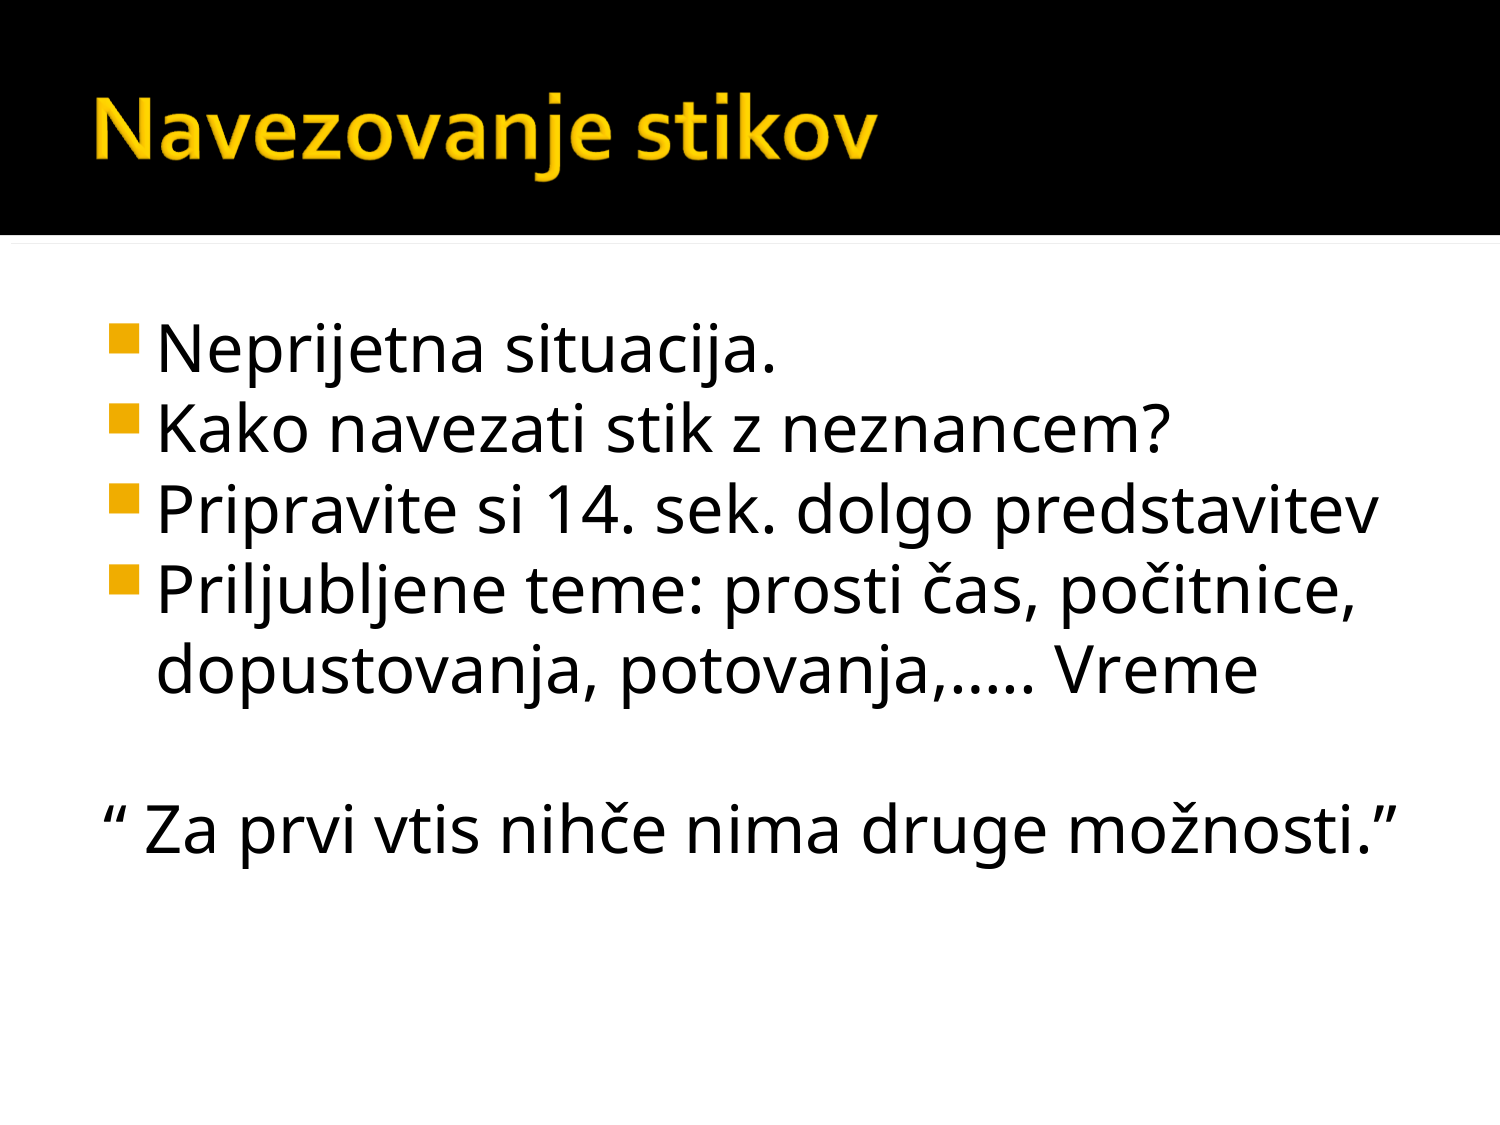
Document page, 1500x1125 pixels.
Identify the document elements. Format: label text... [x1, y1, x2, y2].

text_box [31, 24, 1427, 233]
list Neprijetna situacija. Kako navezati stik z neznancem? Pripravite si 14. sek. dolgo predstavitev Priljubljene teme: prosti čas, počitnice, dopustovanja, potovanja,….. Vreme “ Za prvi vtis nihče nima druge možnosti.” [75, 291, 1426, 1051]
